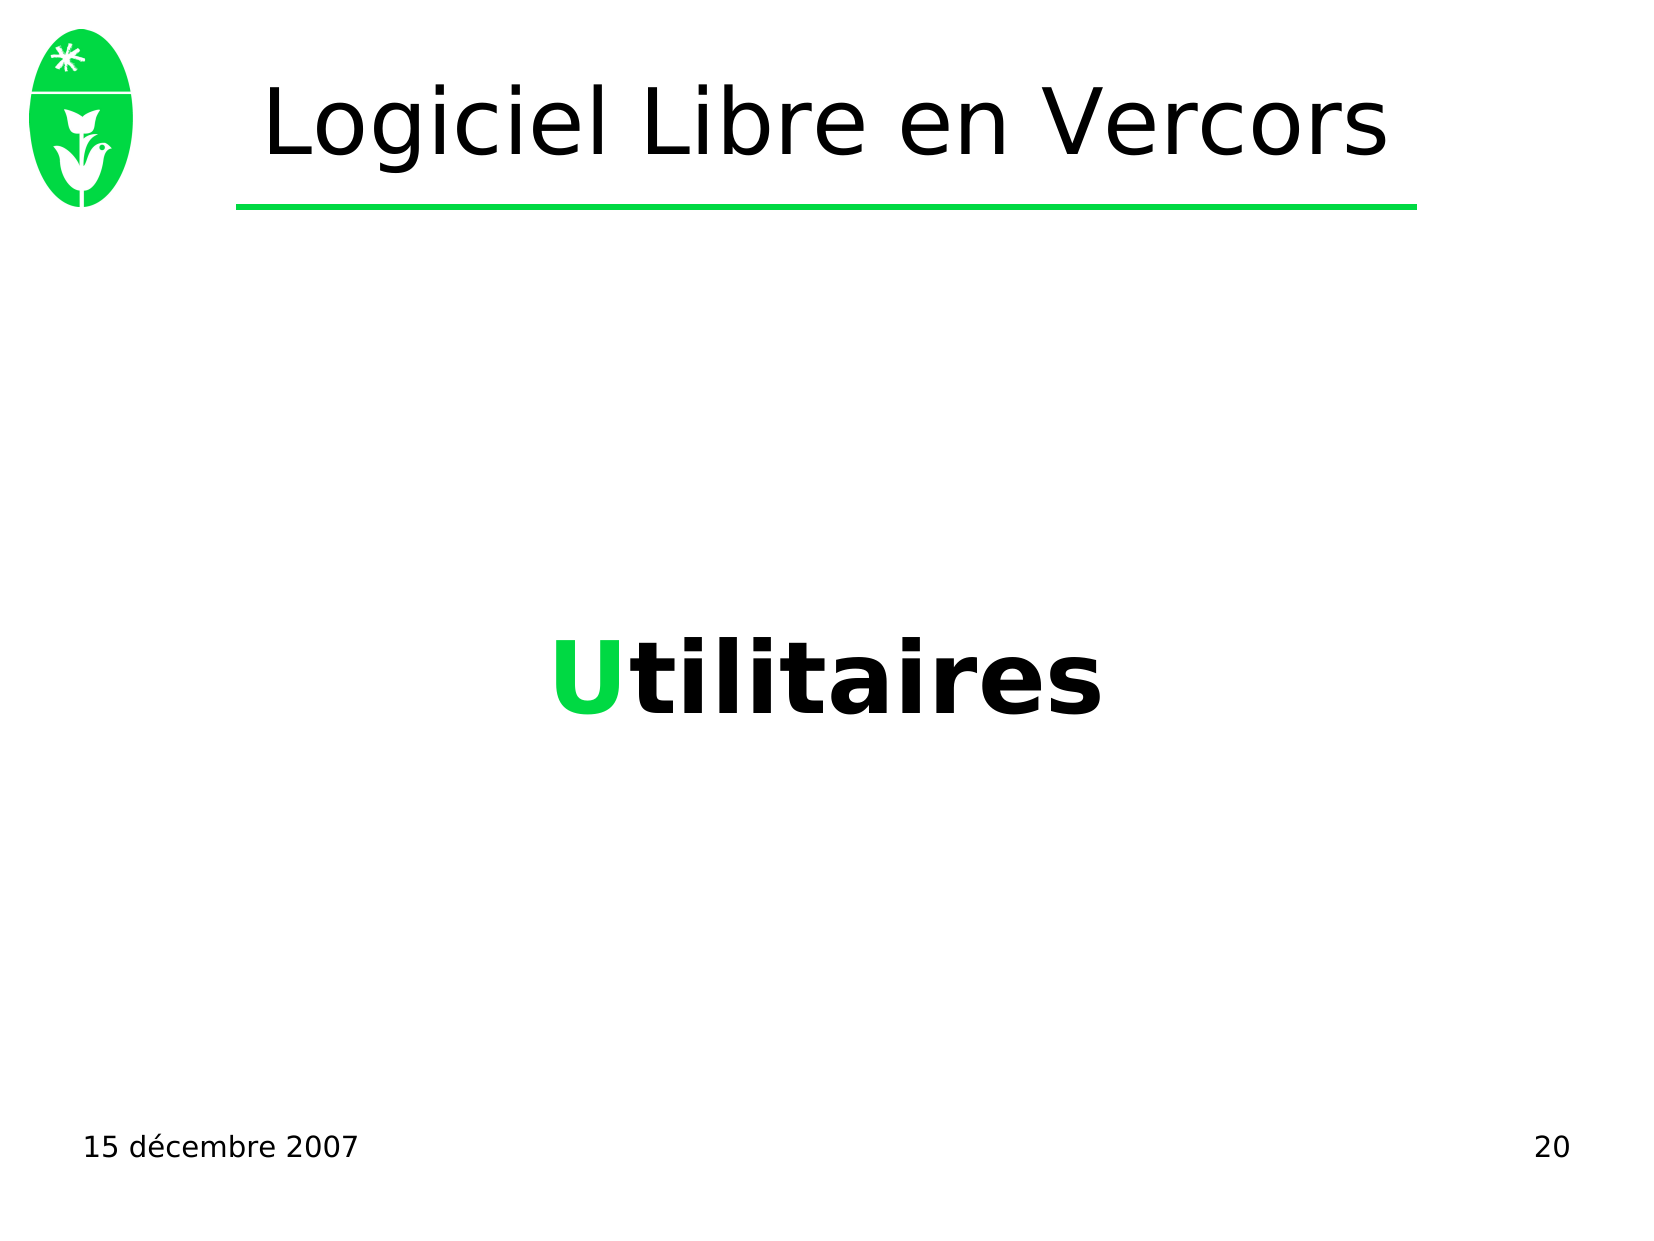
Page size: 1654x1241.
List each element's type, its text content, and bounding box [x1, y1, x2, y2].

text_box Utilitaires [0, 265, 1654, 1093]
picture [29, 29, 133, 207]
title Logiciel Libre en Vercors [177, 4, 1477, 241]
